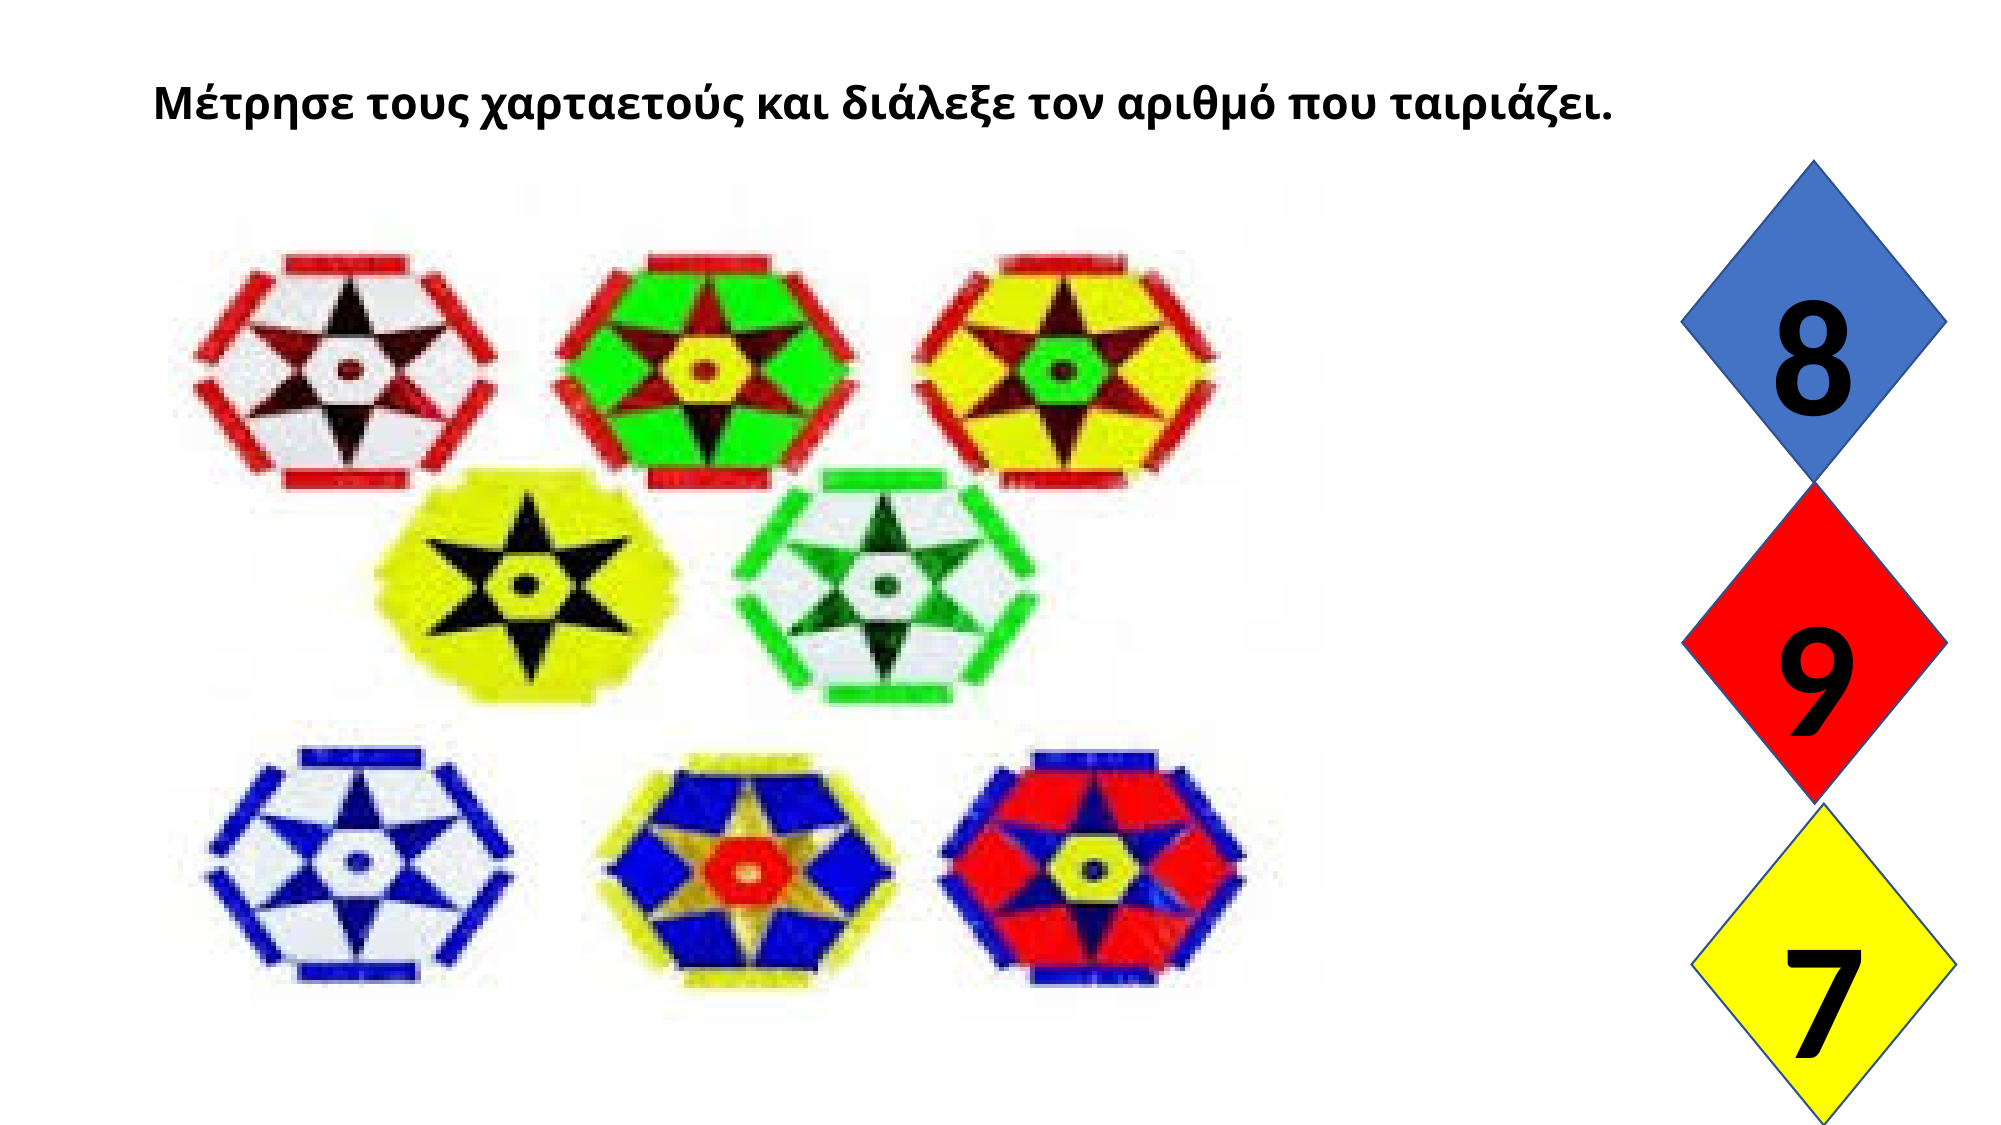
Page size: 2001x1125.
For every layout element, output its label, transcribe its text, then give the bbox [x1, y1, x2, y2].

picture [168, 150, 1325, 1089]
text_box 7 [1691, 803, 1957, 1125]
text_box 8 [1681, 160, 1947, 482]
title Μέτρησε τους χαρταετούς και διάλεξε τον αριθμό που ταιριάζει. [137, 59, 1863, 151]
text_box 9 [1682, 481, 1948, 804]
